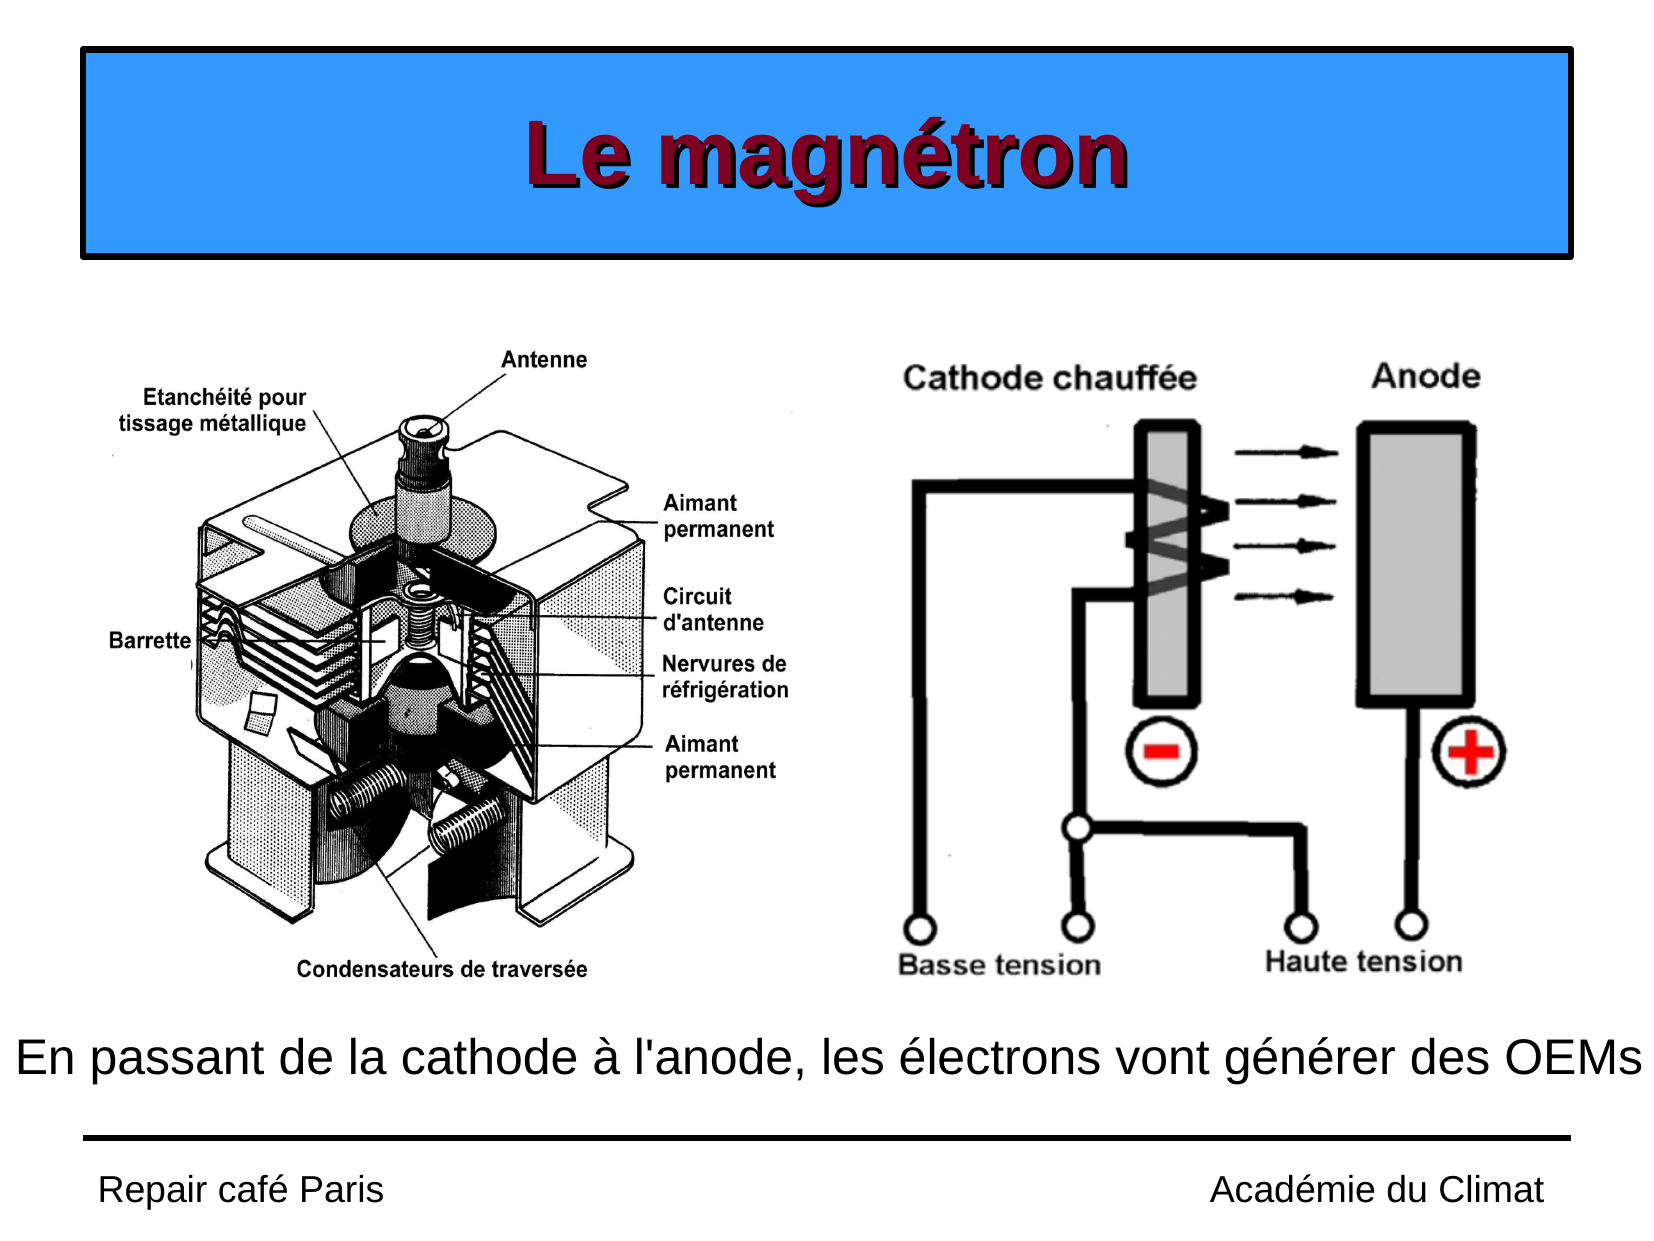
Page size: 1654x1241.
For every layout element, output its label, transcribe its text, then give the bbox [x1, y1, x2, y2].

picture [845, 302, 1572, 1021]
text_box En passant de la cathode à l'anode, les électrons vont générer des OEMs [0, 1021, 1654, 1093]
text_box Repair café Paris Académie du Climat [82, 1161, 1571, 1219]
title Le magnétron [82, 49, 1571, 257]
picture [82, 320, 809, 1008]
